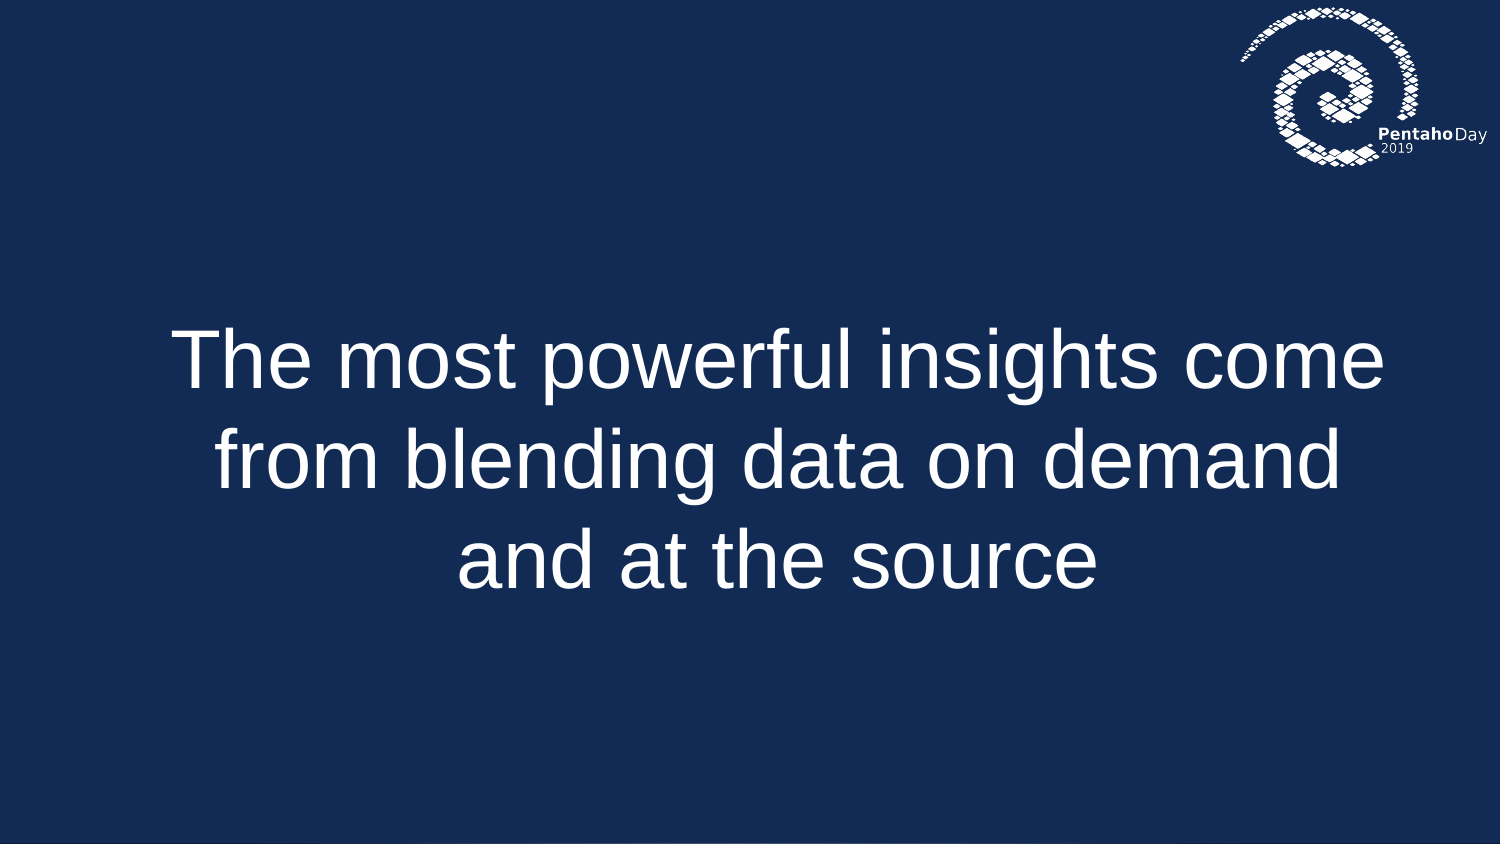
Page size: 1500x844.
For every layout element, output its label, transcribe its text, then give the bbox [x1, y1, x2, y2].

picture [1240, 7, 1487, 167]
title The most powerful insights come from blending data on demand and at the source [142, 366, 1416, 605]
